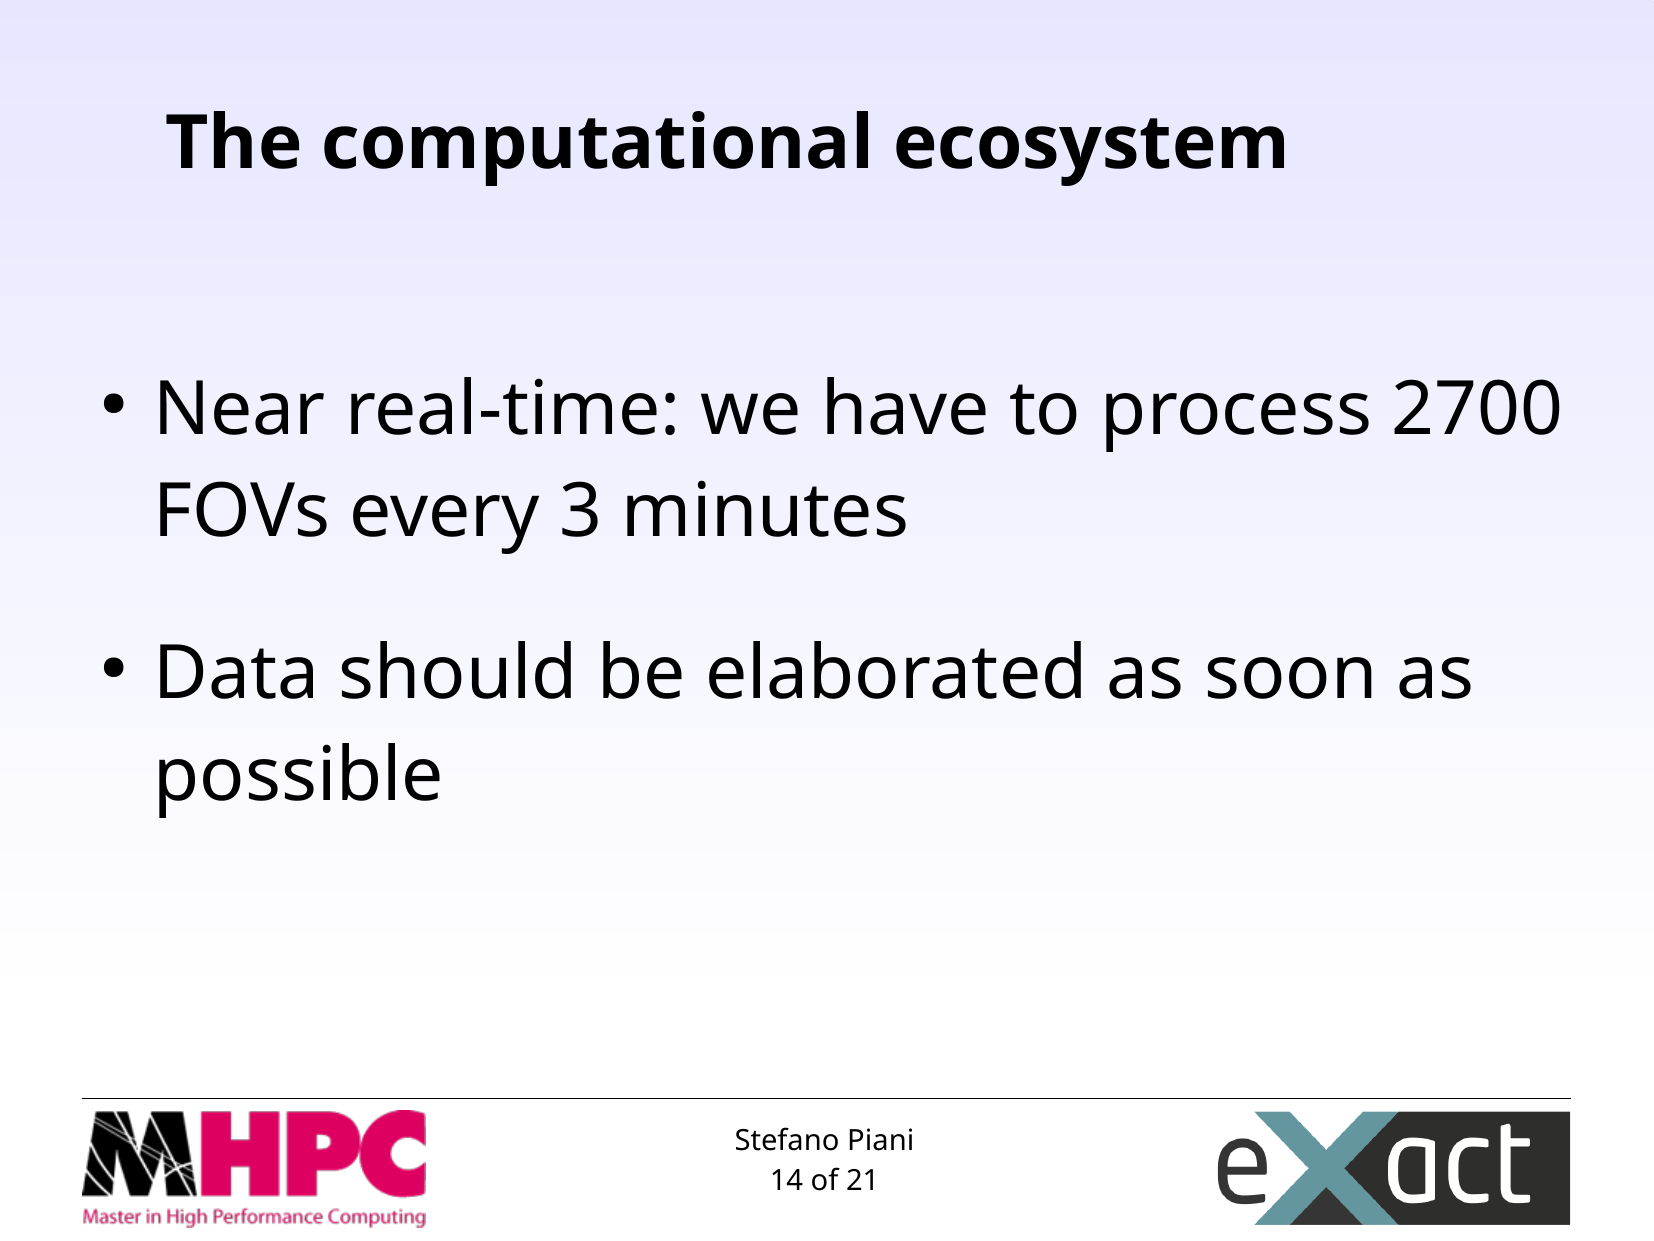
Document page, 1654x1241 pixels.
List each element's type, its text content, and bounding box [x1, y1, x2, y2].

title The computational ecosystem [165, 35, 1583, 243]
list Near real-time: we have to process 2700 FOVs every 3 minutes Data should be elaborated as soon as possible [82, 354, 1571, 1075]
picture [82, 1110, 426, 1228]
picture [1216, 1110, 1571, 1226]
